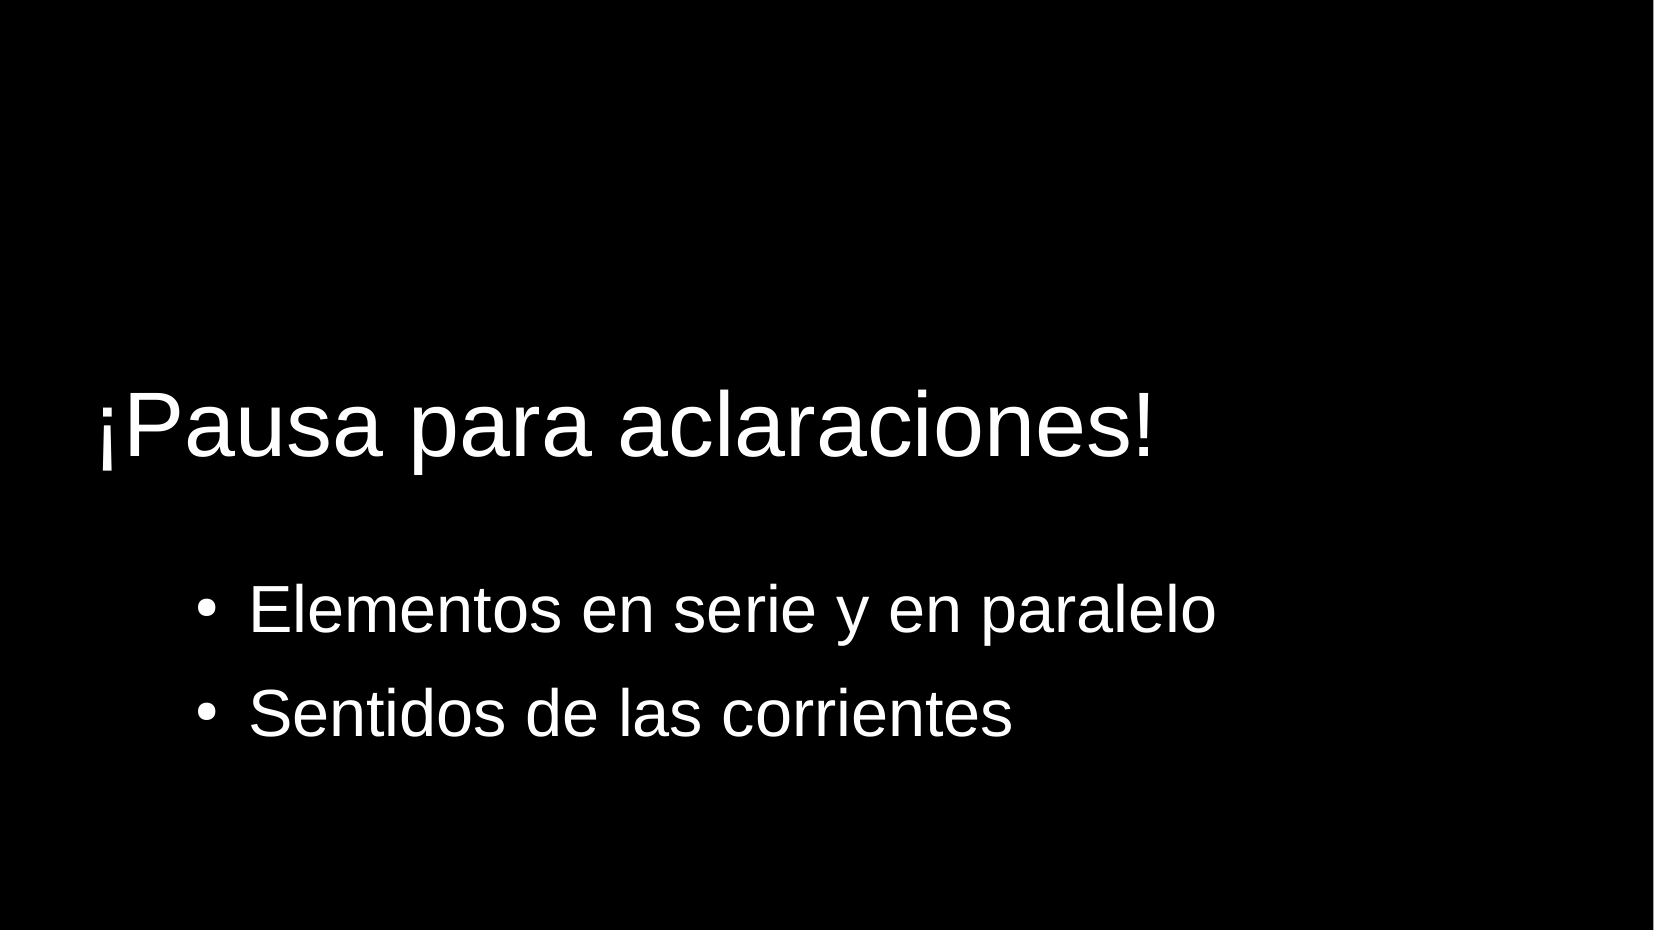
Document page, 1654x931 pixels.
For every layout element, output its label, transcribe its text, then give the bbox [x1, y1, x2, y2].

list Elementos en serie y en paralelo Sentidos de las corrientes [177, 571, 1654, 768]
title ¡Pausa para aclaraciones! [0, 346, 1371, 502]
